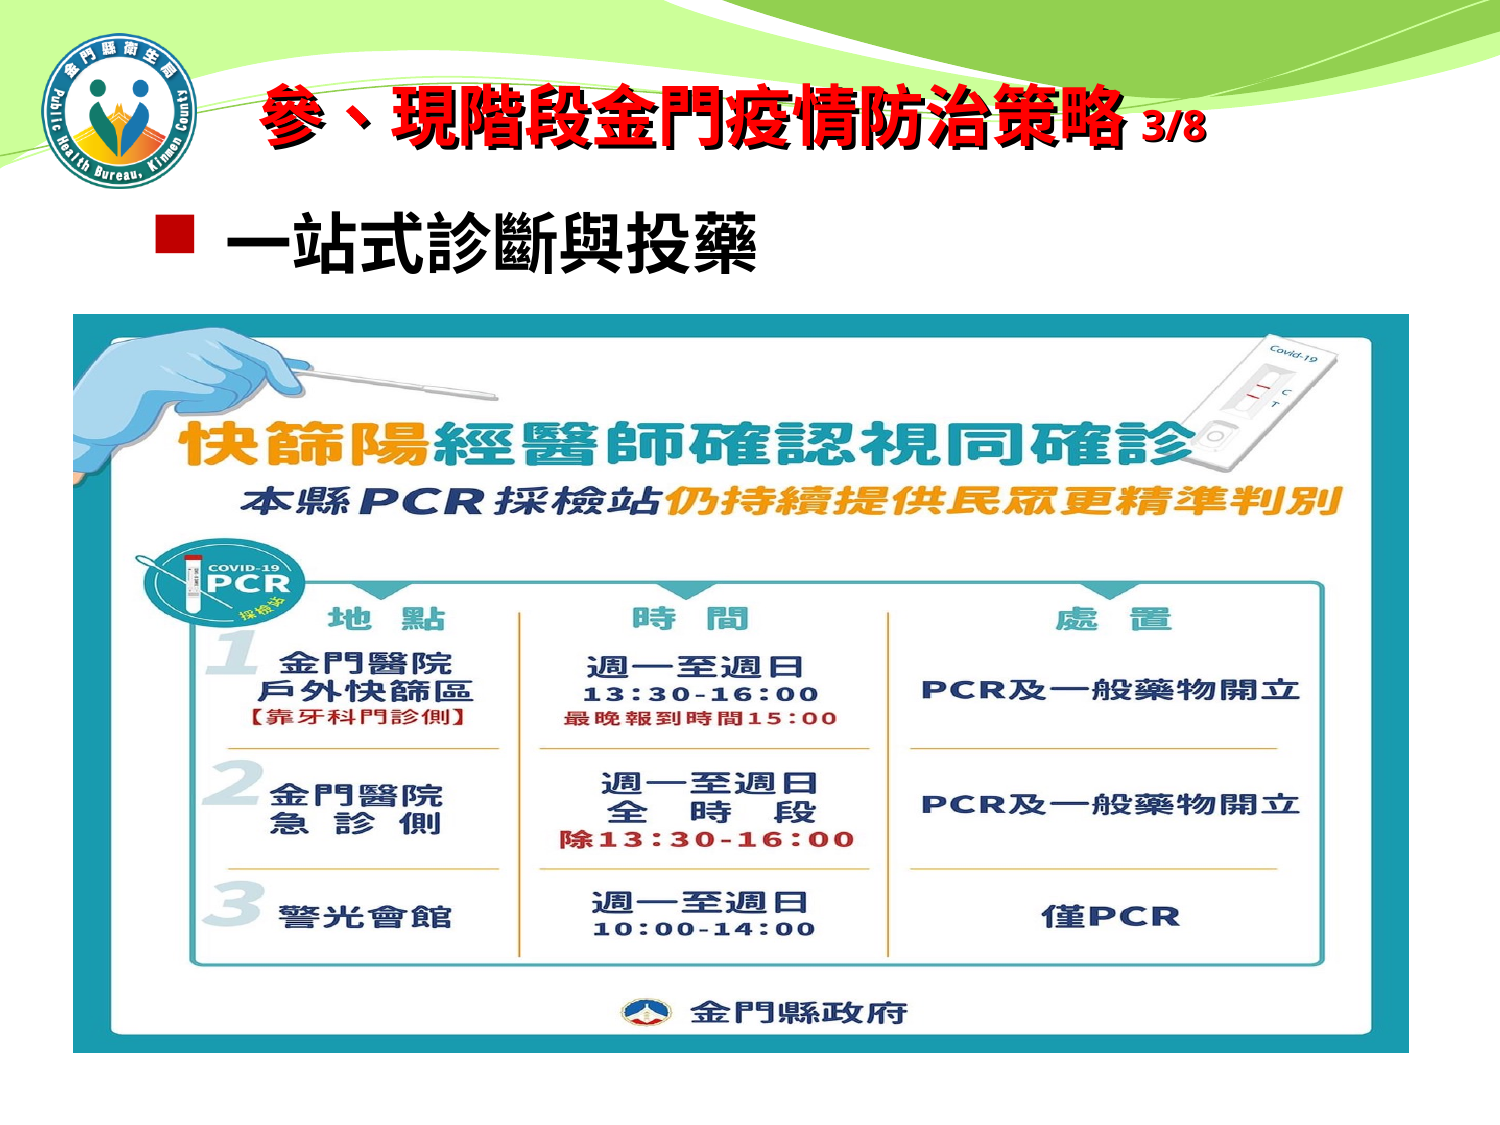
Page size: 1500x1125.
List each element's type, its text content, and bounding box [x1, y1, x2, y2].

text_box 參、現階段金門疫情防治策略3/8 [141, 66, 1323, 162]
picture [41, 33, 197, 189]
picture [73, 314, 1409, 1053]
text_box 一站式診斷與投藥 [135, 194, 775, 291]
